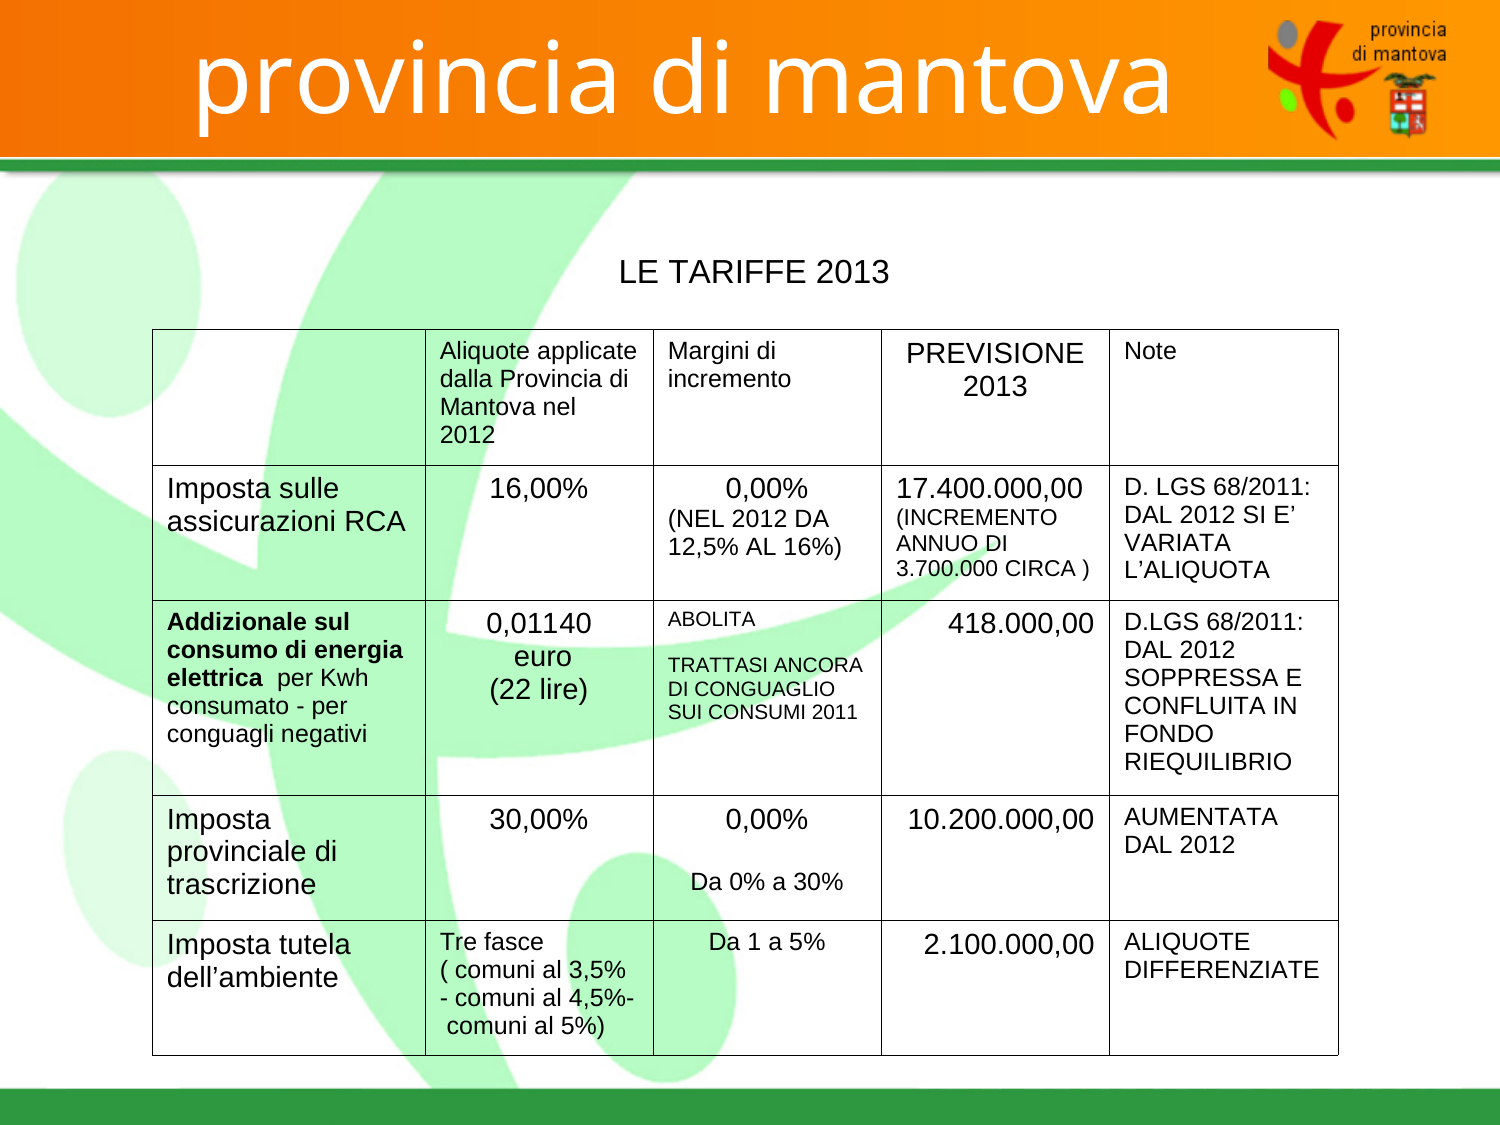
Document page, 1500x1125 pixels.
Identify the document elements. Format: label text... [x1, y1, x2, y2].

table_cell ALIQUOTE DIFFERENZIATE [1110, 921, 1338, 1055]
table_cell Imposta provinciale di trascrizione [153, 796, 425, 920]
table_cell 0,00% (NEL 2012 DA 12,5% AL 16%) [654, 466, 881, 600]
table_cell ABOLITA TRATTASI ANCORA DI CONGUAGLIO SUI CONSUMI 2011 [654, 601, 881, 795]
table_cell 2.100.000,00 [882, 921, 1109, 1055]
table_header Aliquote applicate dalla Provincia di Mantova nel 2012 [426, 330, 653, 465]
table_cell 0,01140 euro (22 lire) [426, 601, 653, 795]
picture [0, 157, 1500, 1125]
table_cell Addizionale sul consumo di energia elettrica per Kwh consumato - per conguagli negativi [153, 601, 425, 795]
picture [1267, 15, 1452, 142]
table_header PREVISIONE 2013 [882, 330, 1109, 465]
table_cell 10.200.000,00 [882, 796, 1109, 920]
table_cell 17.400.000,00 (INCREMENTO ANNUO DI 3.700.000 CIRCA ) [882, 466, 1109, 600]
table_cell D. LGS 68/2011: DAL 2012 SI E’ VARIATA L’ALIQUOTA [1110, 466, 1338, 600]
table_header LE TARIFFE 2013 [338, 246, 1171, 302]
table_header Margini di incremento [654, 330, 881, 465]
table_cell Imposta tutela dell’ambiente [153, 921, 425, 1055]
table_header [153, 330, 425, 465]
text_box provincia di mantova [176, 5, 1205, 142]
table_cell D.LGS 68/2011: DAL 2012 SOPPRESSA E CONFLUITA IN FONDO RIEQUILIBRIO [1110, 601, 1338, 795]
table_header Note [1110, 330, 1338, 465]
table_cell Tre fasce ( comuni al 3,5% - comuni al 4,5%- comuni al 5%) [426, 921, 653, 1055]
table_cell Imposta sulle assicurazioni RCA [153, 466, 425, 600]
table_cell 30,00% [426, 796, 653, 920]
table_cell 418.000,00 [882, 601, 1109, 795]
table_cell AUMENTATA DAL 2012 [1110, 796, 1338, 920]
table_cell Da 1 a 5% [654, 921, 881, 1055]
table_cell 0,00% Da 0% a 30% [654, 796, 881, 920]
table_cell 16,00% [426, 466, 653, 600]
